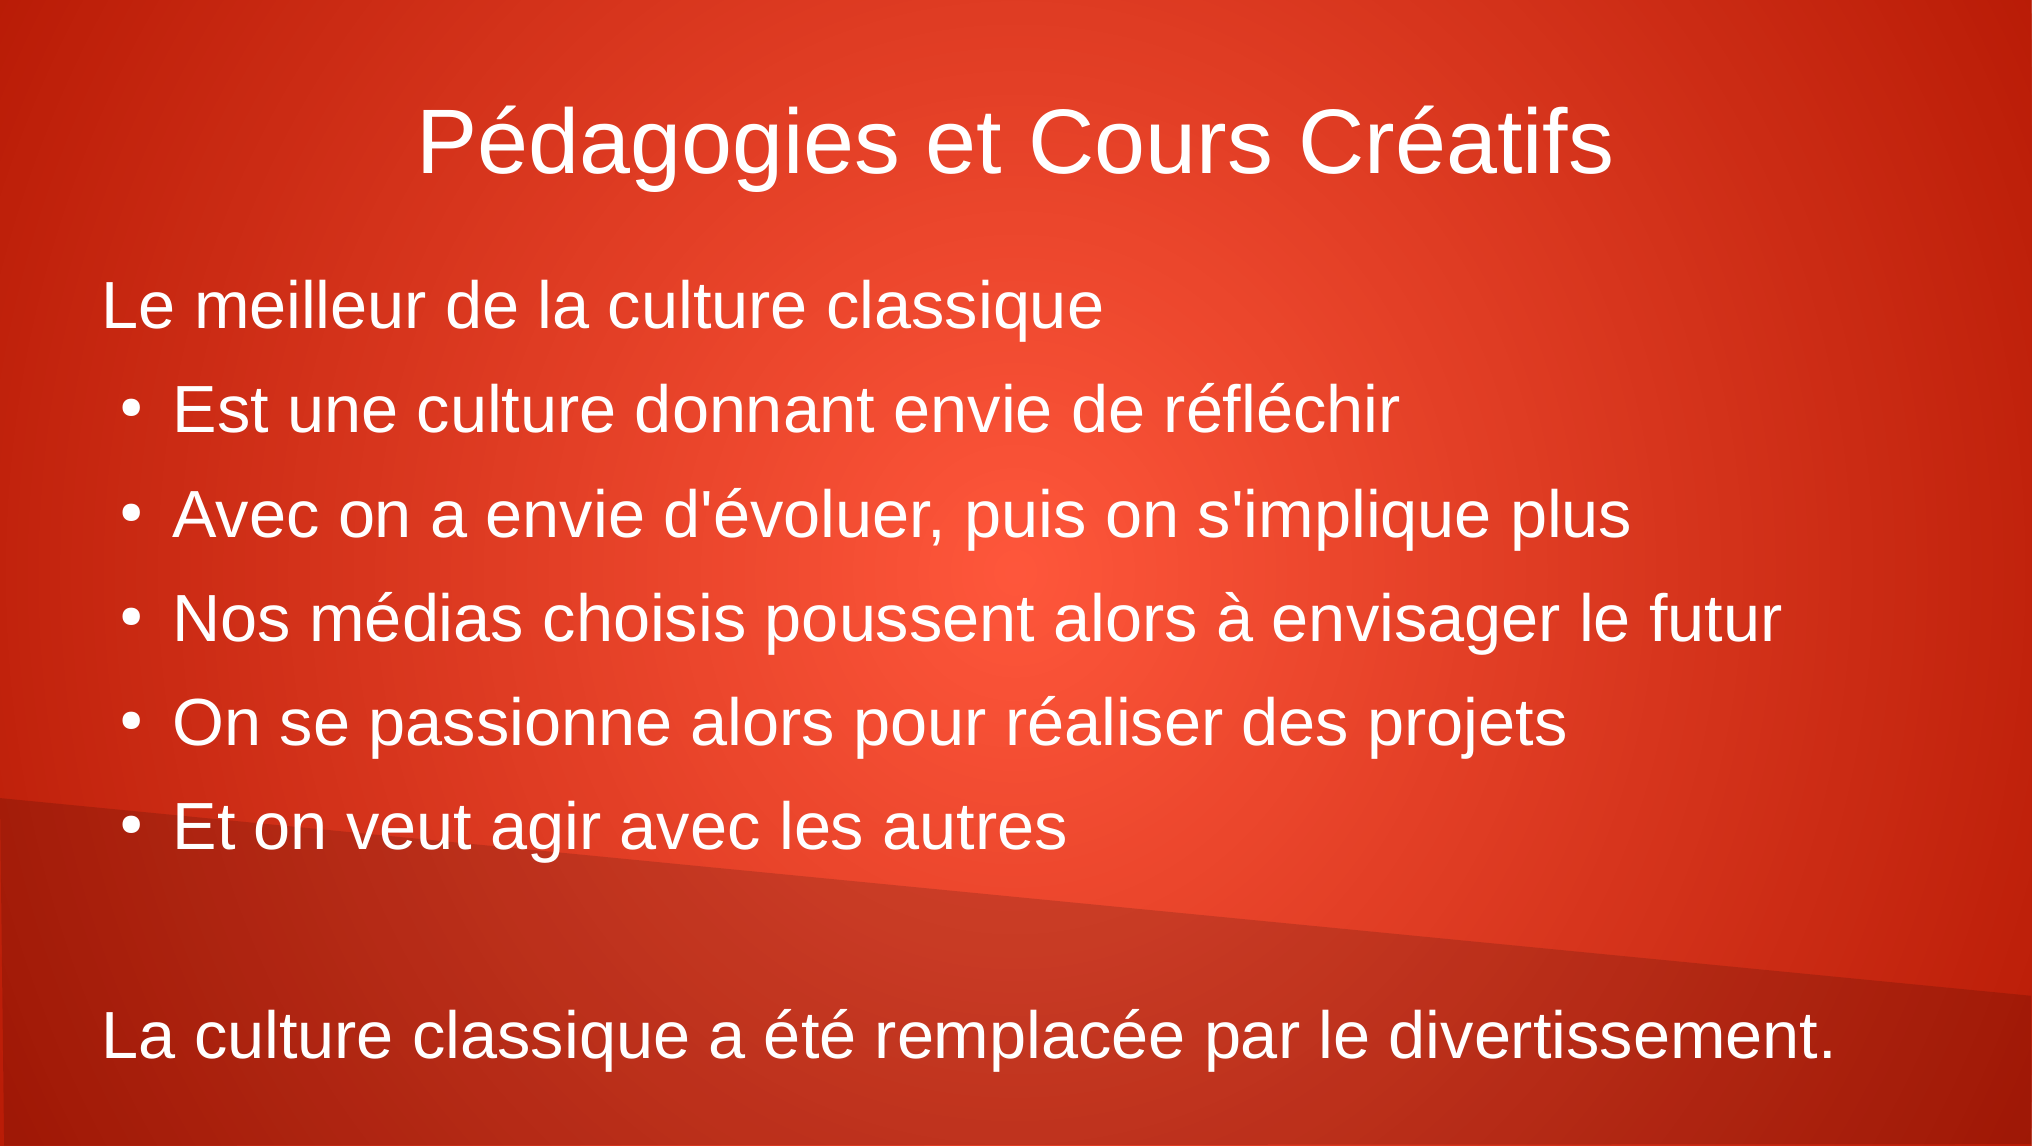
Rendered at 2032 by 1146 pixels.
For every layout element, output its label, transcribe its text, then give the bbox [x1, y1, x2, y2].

list Le meilleur de la culture classique Est une culture donnant envie de réfléchir Avec on a envie d'évoluer, puis on s'implique plus Nos médias choisis poussent alors à envisager le futur On se passionne alors pour réaliser des projets Et on veut agir avec les autres La culture classique a été remplacée par le divertissement. [101, 268, 1930, 1075]
title Pédagogies et Cours Créatifs [101, 45, 1930, 237]
